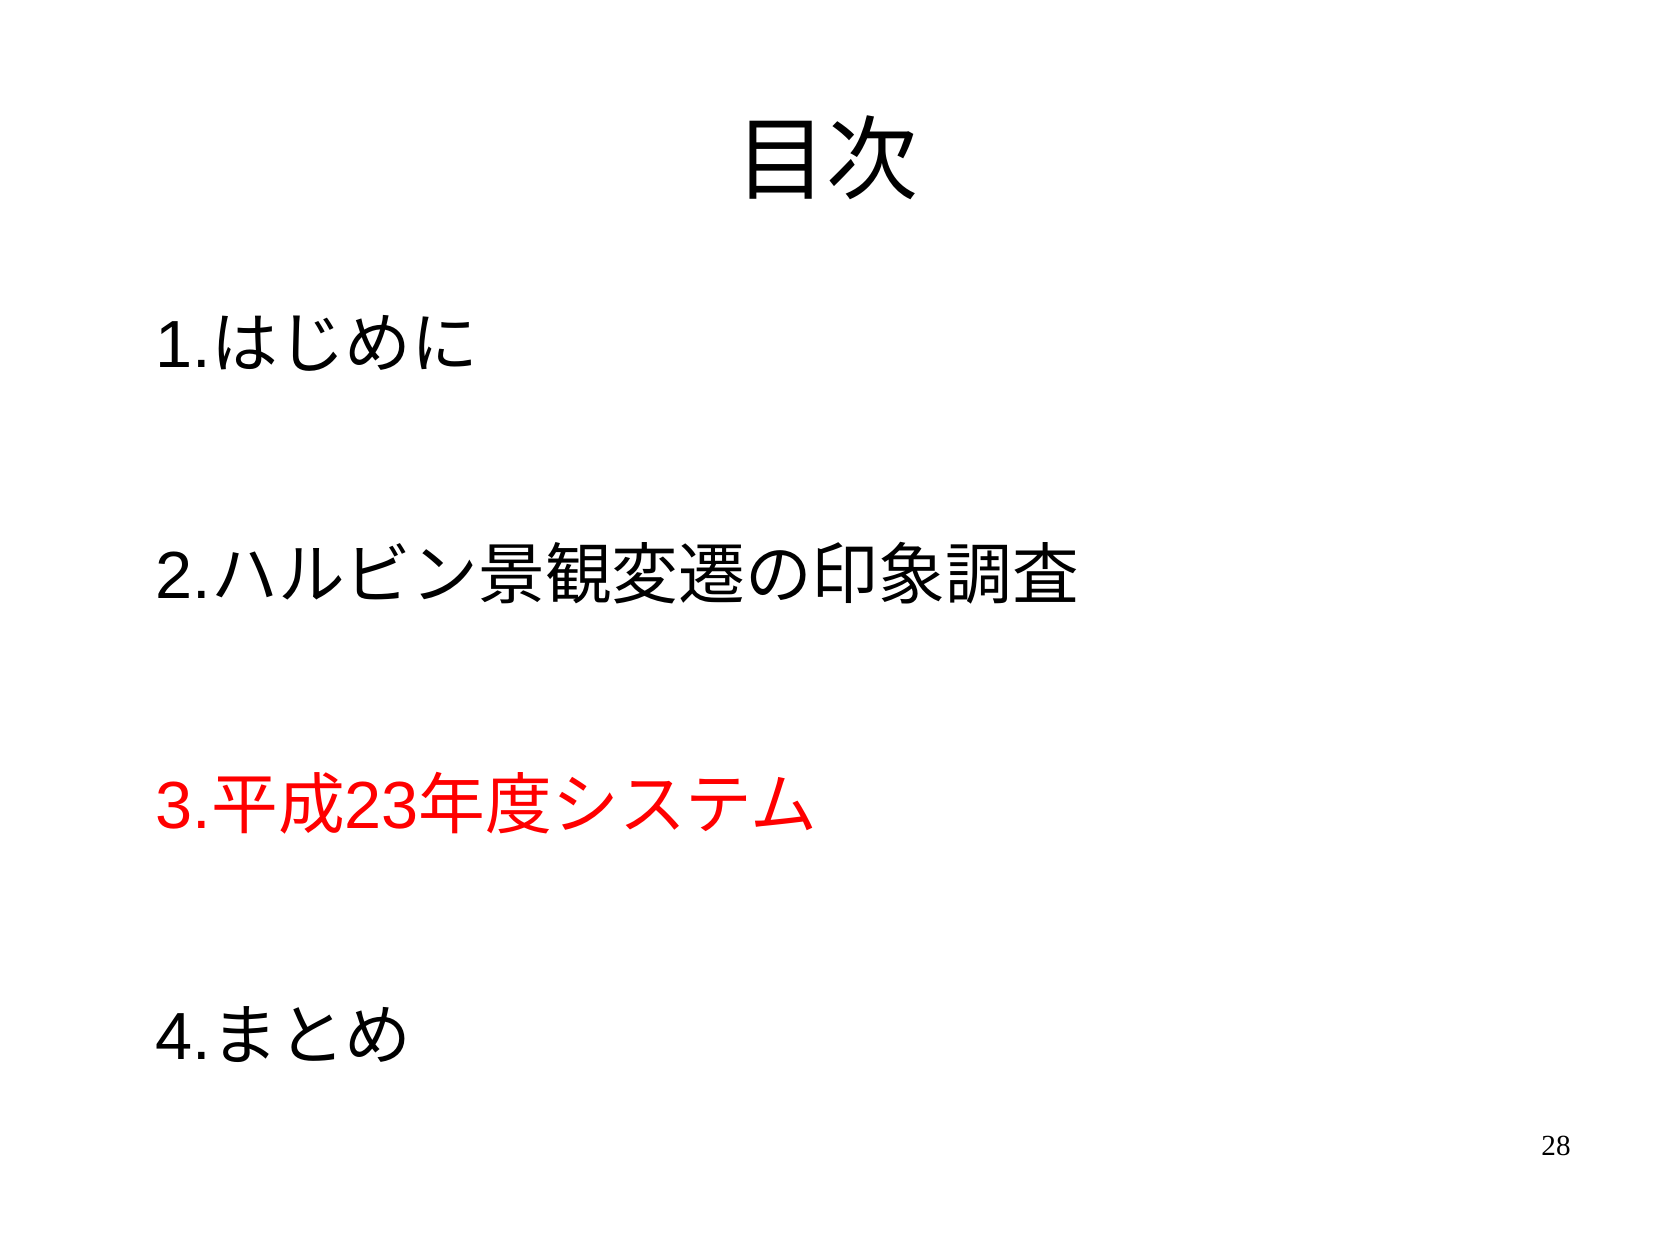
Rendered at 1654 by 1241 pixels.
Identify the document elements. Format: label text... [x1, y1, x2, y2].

title 目次 [82, 49, 1571, 257]
list 1.はじめに 2.ハルビン景観変遷の印象調査 3.平成23年度システム 4.まとめ [82, 290, 1571, 1109]
